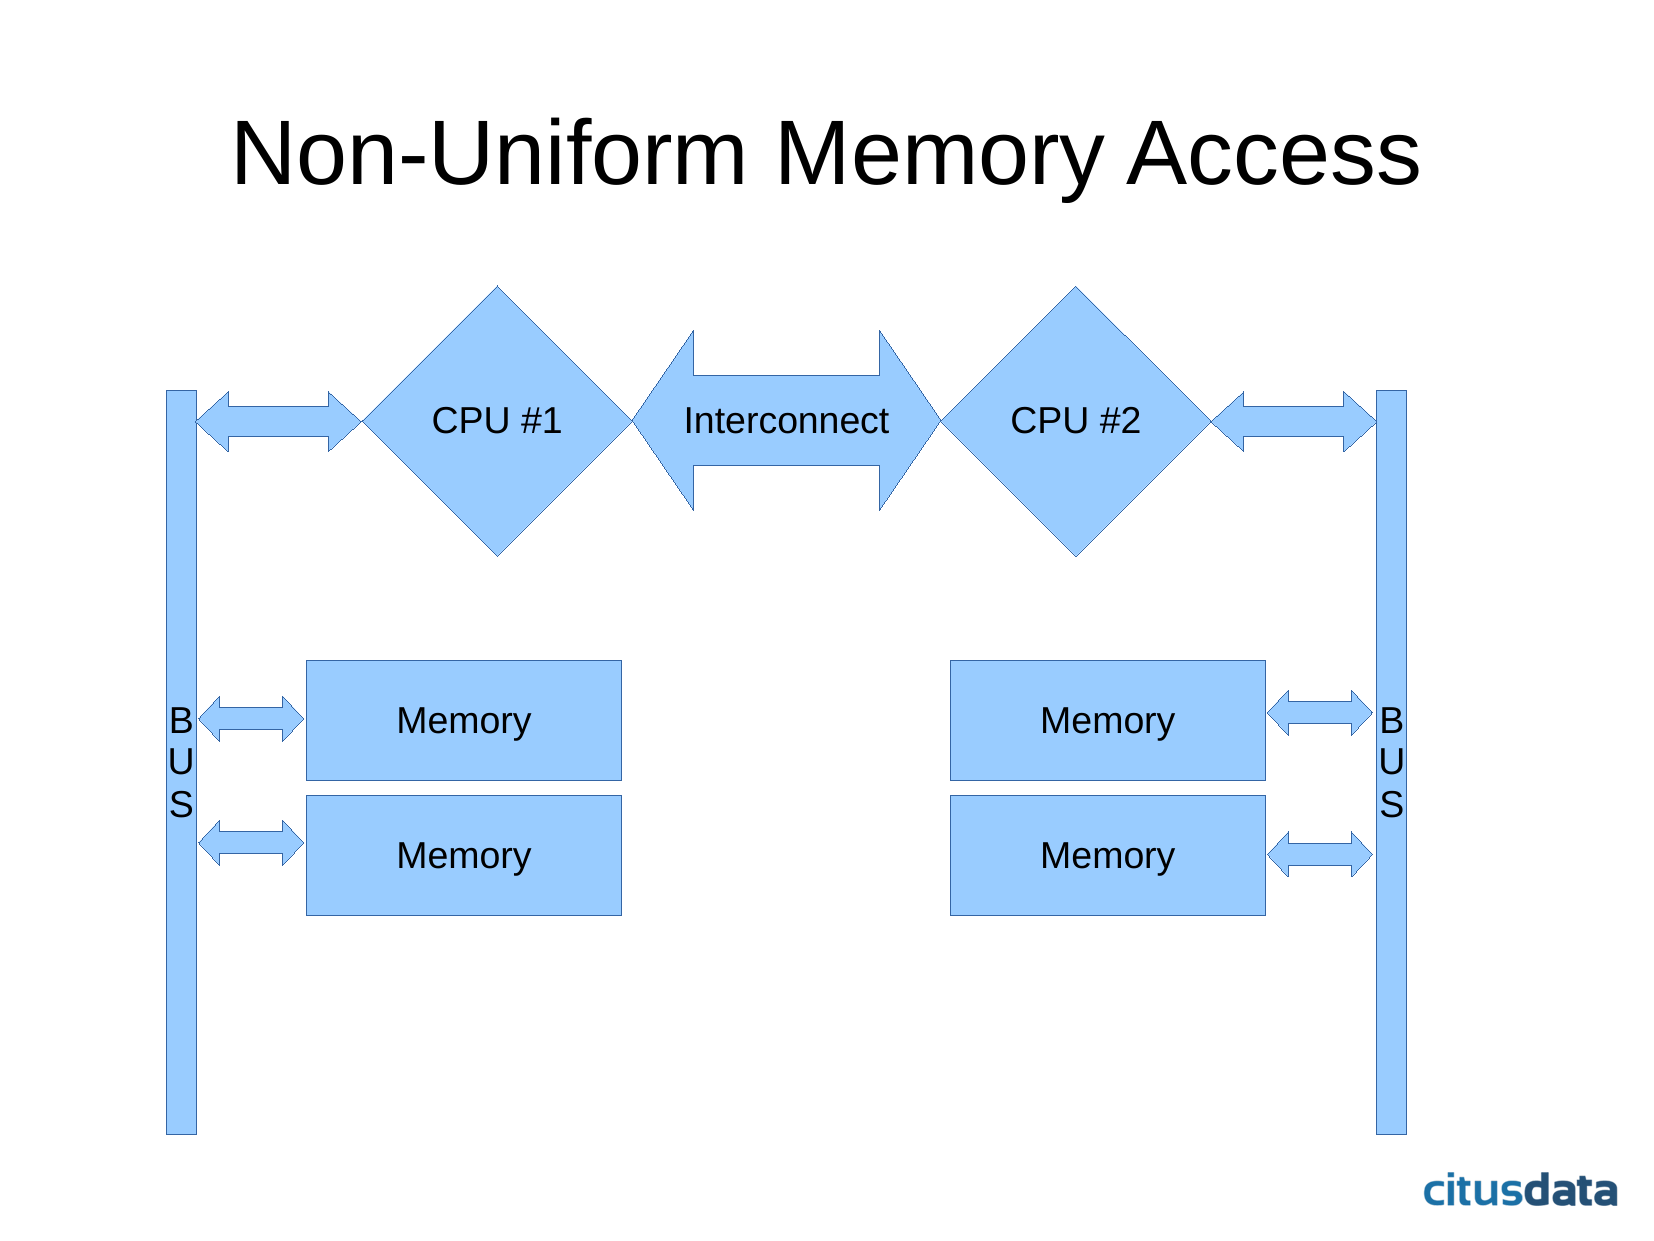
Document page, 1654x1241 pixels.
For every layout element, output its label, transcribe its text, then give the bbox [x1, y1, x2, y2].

picture [1420, 1167, 1622, 1209]
text_box Memory [306, 795, 622, 916]
text_box [1267, 831, 1373, 877]
text_box [1267, 690, 1373, 736]
text_box CPU #1 [362, 285, 632, 557]
text_box [198, 820, 304, 866]
text_box CPU #2 [941, 286, 1211, 557]
text_box [1210, 391, 1377, 452]
text_box [195, 391, 362, 452]
text_box Interconnect [632, 330, 941, 511]
text_box Memory [950, 795, 1266, 916]
text_box B U S [1376, 390, 1407, 1135]
text_box B U S [166, 390, 197, 1135]
text_box Memory [306, 660, 622, 781]
title Non-Uniform Memory Access [82, 49, 1571, 257]
text_box [198, 696, 304, 742]
text_box Memory [950, 660, 1266, 781]
